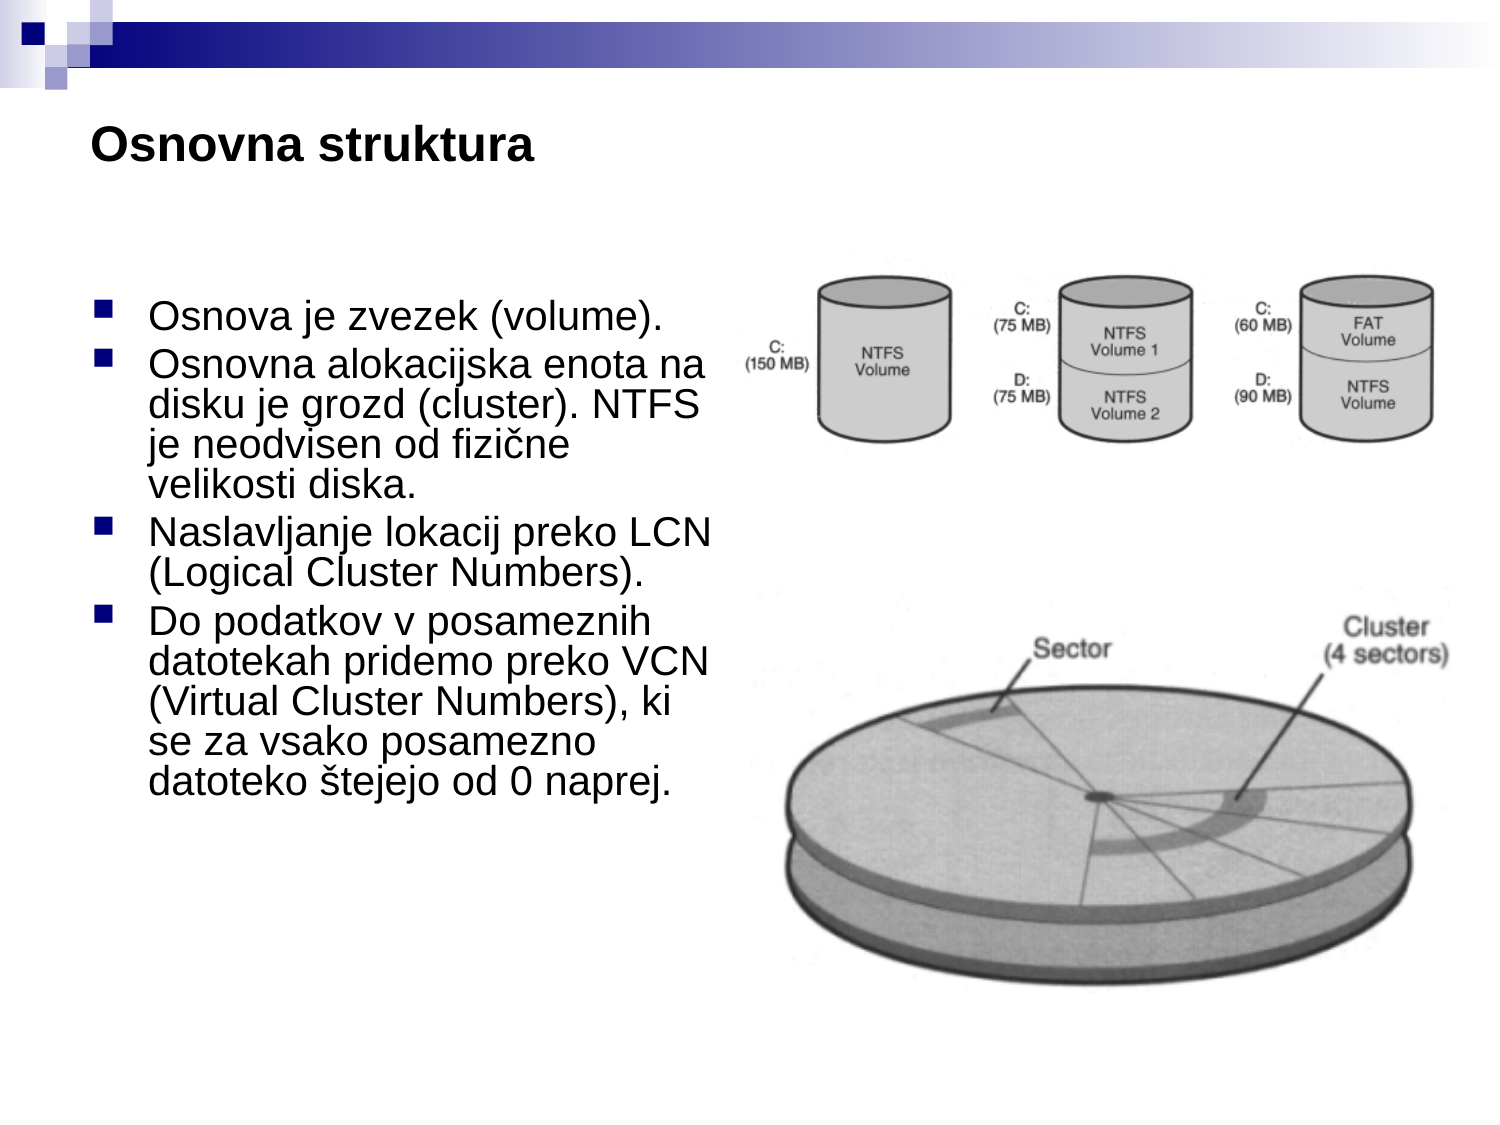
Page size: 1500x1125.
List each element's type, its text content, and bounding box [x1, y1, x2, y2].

picture [726, 255, 1465, 455]
list Osnova je zvezek (volume). Osnovna alokacijska enota na disku je grozd (cluster). NTFS je neodvisen od fizične velikosti diska. Naslavljanje lokacij preko LCN (Logical Cluster Numbers). Do podatkov v posameznih datotekah pridemo preko VCN (Virtual Cluster Numbers), ki se za vsako posamezno datoteko štejejo od 0 naprej. [76, 290, 740, 1052]
picture [750, 586, 1465, 993]
title Osnovna struktura [75, 75, 1425, 208]
